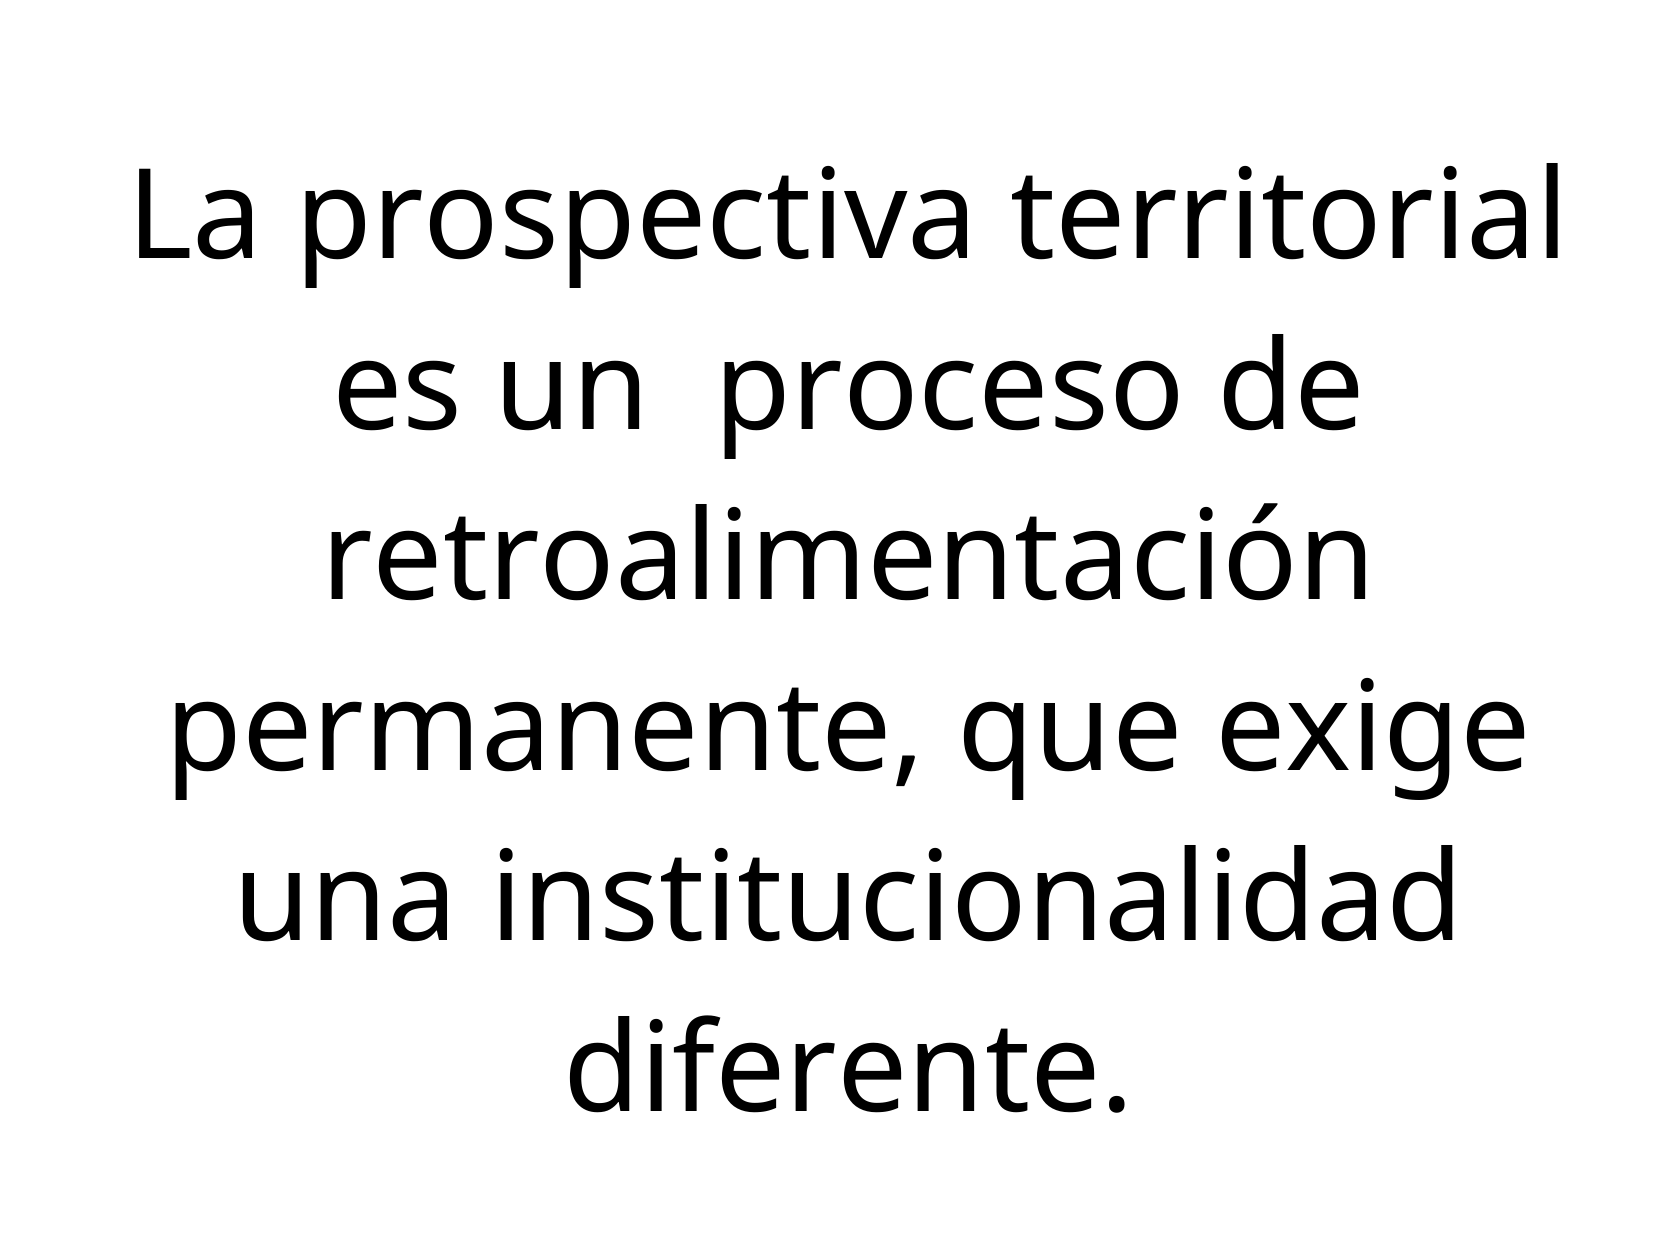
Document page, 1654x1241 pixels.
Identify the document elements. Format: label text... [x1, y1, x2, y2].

text_box La prospectiva territorial es un proceso de retroalimentación permanente, que exige una institucionalidad diferente. [88, 117, 1609, 1179]
